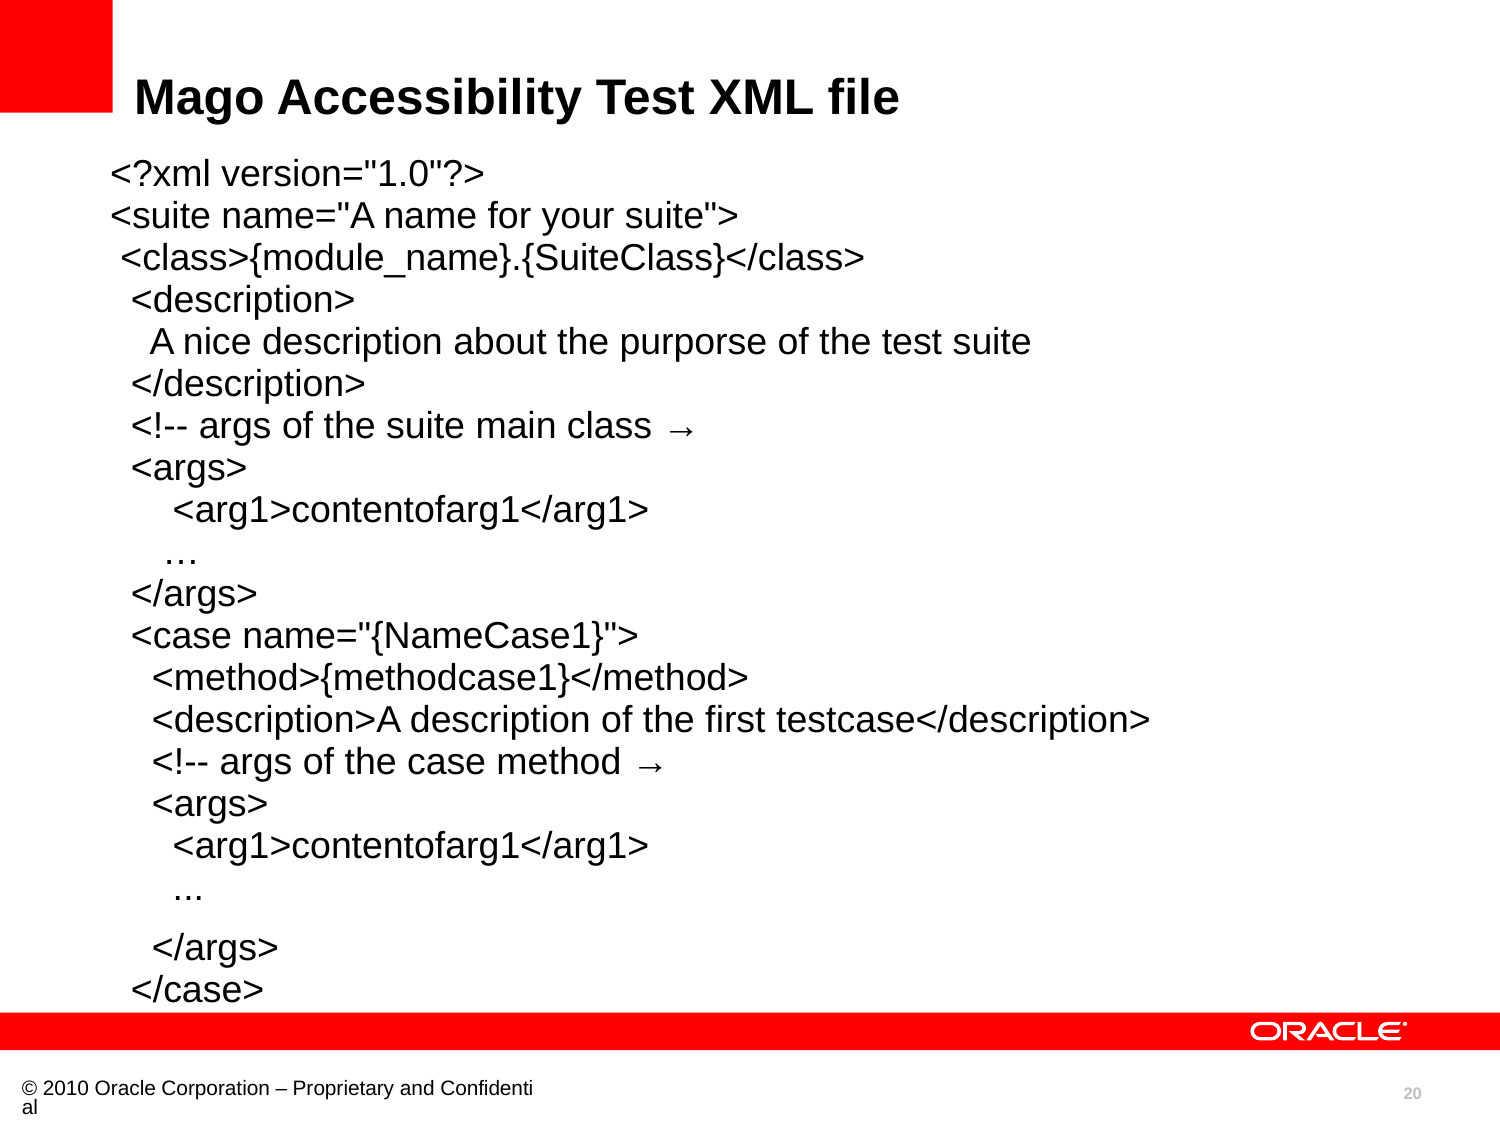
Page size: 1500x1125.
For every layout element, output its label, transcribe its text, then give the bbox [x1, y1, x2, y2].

list <?xml version="1.0"?> <suite name="A name for your suite"> <class>{module_name}.{SuiteClass}</class> <description> A nice description about the purporse of the test suite </description> <!-- args of the suite main class → <args> <arg1>contentofarg1</arg1> … </args> <case name="{NameCase1}"> <method>{methodcase1}</method> <description>A description of the first testcase</description> <!-- args of the case method → <args> <arg1>contentofarg1</arg1> ... </args> </case> [109, 152, 1388, 1071]
title Mago Accessibility Test XML file [134, 64, 1377, 152]
